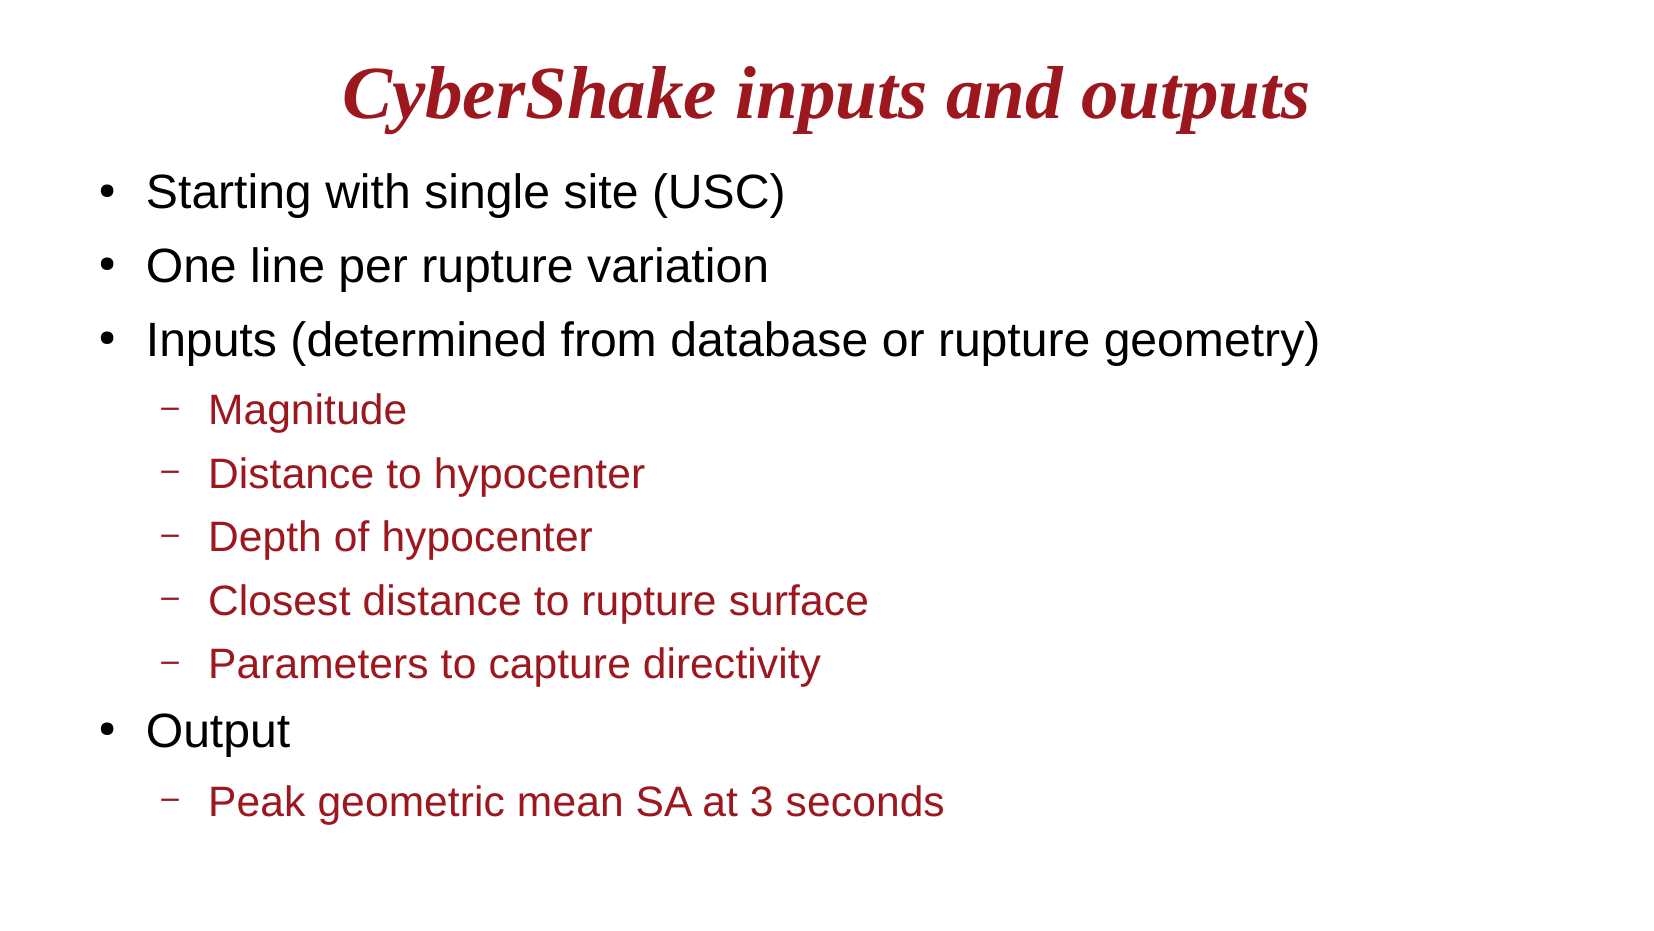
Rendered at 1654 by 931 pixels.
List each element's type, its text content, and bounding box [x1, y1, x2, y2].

list Starting with single site (USC) One line per rupture variation Inputs (determined from database or rupture geometry) Magnitude Distance to hypocenter Depth of hypocenter Closest distance to rupture surface Parameters to capture directivity Output Peak geometric mean SA at 3 seconds [82, 165, 1571, 826]
title CyberShake inputs and outputs [82, 37, 1571, 151]
